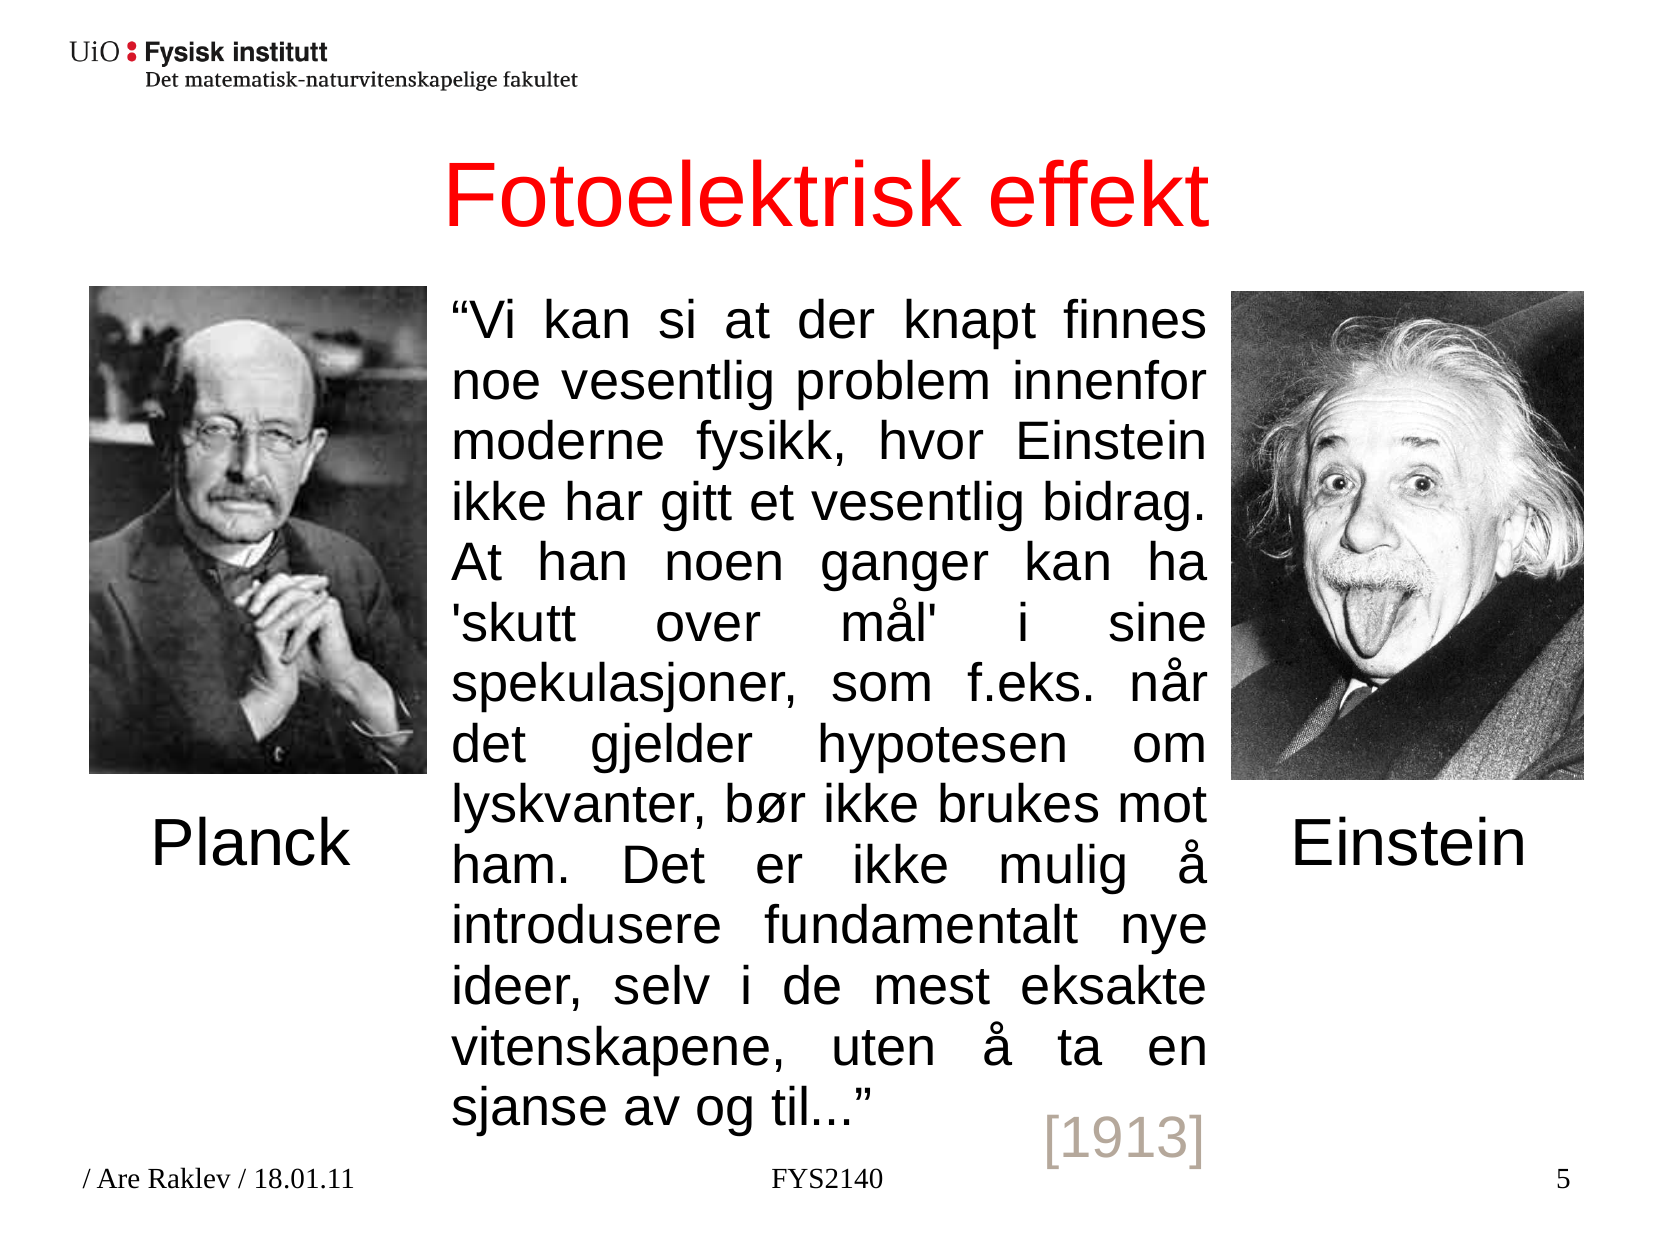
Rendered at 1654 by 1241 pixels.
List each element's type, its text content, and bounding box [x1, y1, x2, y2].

picture [1231, 291, 1584, 780]
picture [89, 286, 427, 774]
title Fotoelektrisk effekt [82, 90, 1571, 298]
text_box Planck [136, 797, 366, 887]
text_box Einstein [1275, 797, 1543, 887]
picture [68, 37, 581, 93]
text_box [1913] [1028, 1097, 1221, 1178]
text_box “Vi kan si at der knapt finnes noe vesentlig problem innenfor moderne fysikk, hvor Einstein ikke har gitt et vesentlig bidrag. At han noen ganger kan ha 'skutt over mål' i sine spekulasjoner, som f.eks. når det gjelder hypotesen om lyskvanter, bør ikke brukes mot ham. Det er ikke mulig å introdusere fundamentalt nye ideer, selv i de mest eksakte vitenskapene, uten å ta en sjanse av og til...” [436, 282, 1224, 1145]
